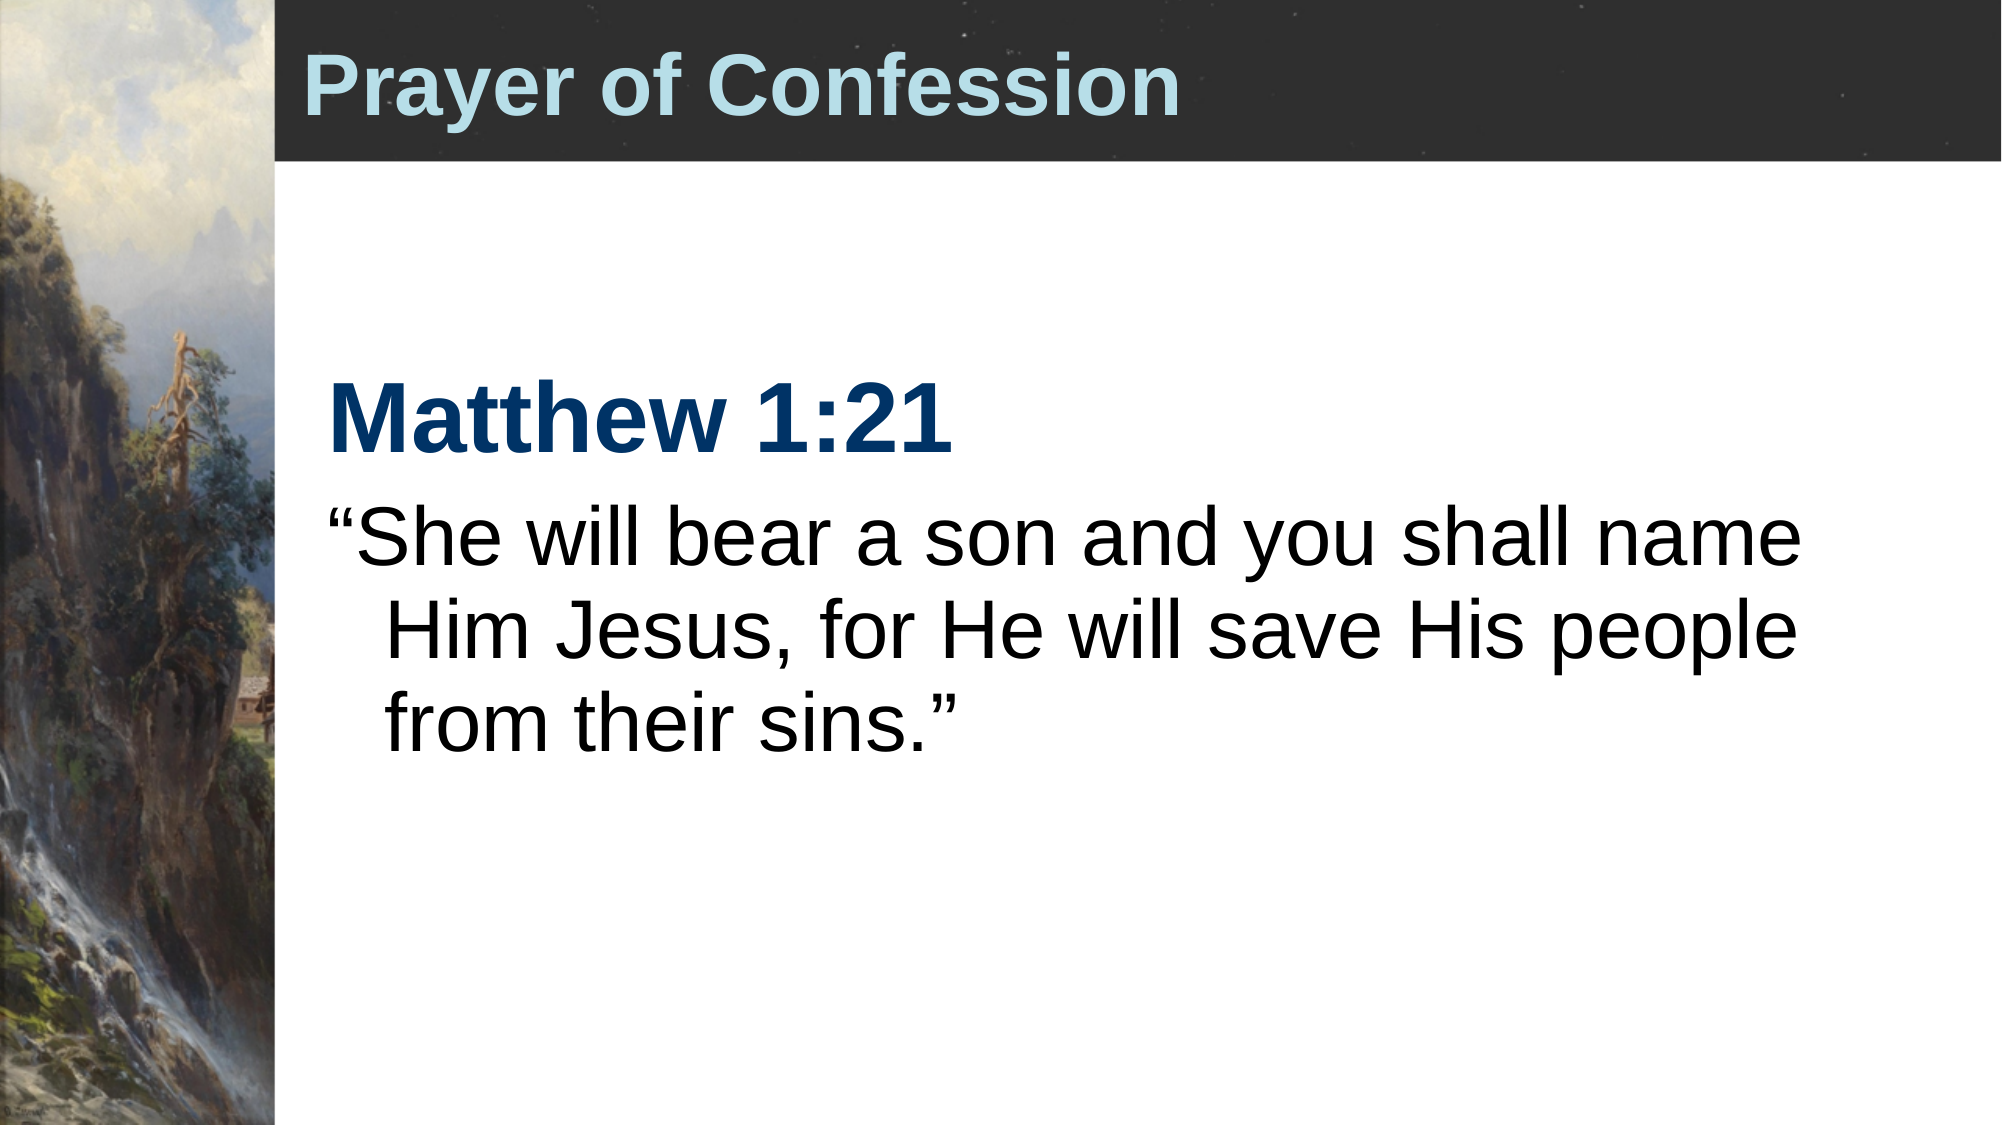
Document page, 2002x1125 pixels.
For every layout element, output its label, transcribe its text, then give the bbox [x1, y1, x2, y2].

text_box Prayer of Confession [288, 8, 1947, 163]
picture [0, 0, 2002, 1125]
text_box Matthew 1:21 “She will bear a son and you shall name Him Jesus, for He will save His people from their sins.” [312, 337, 1976, 1125]
